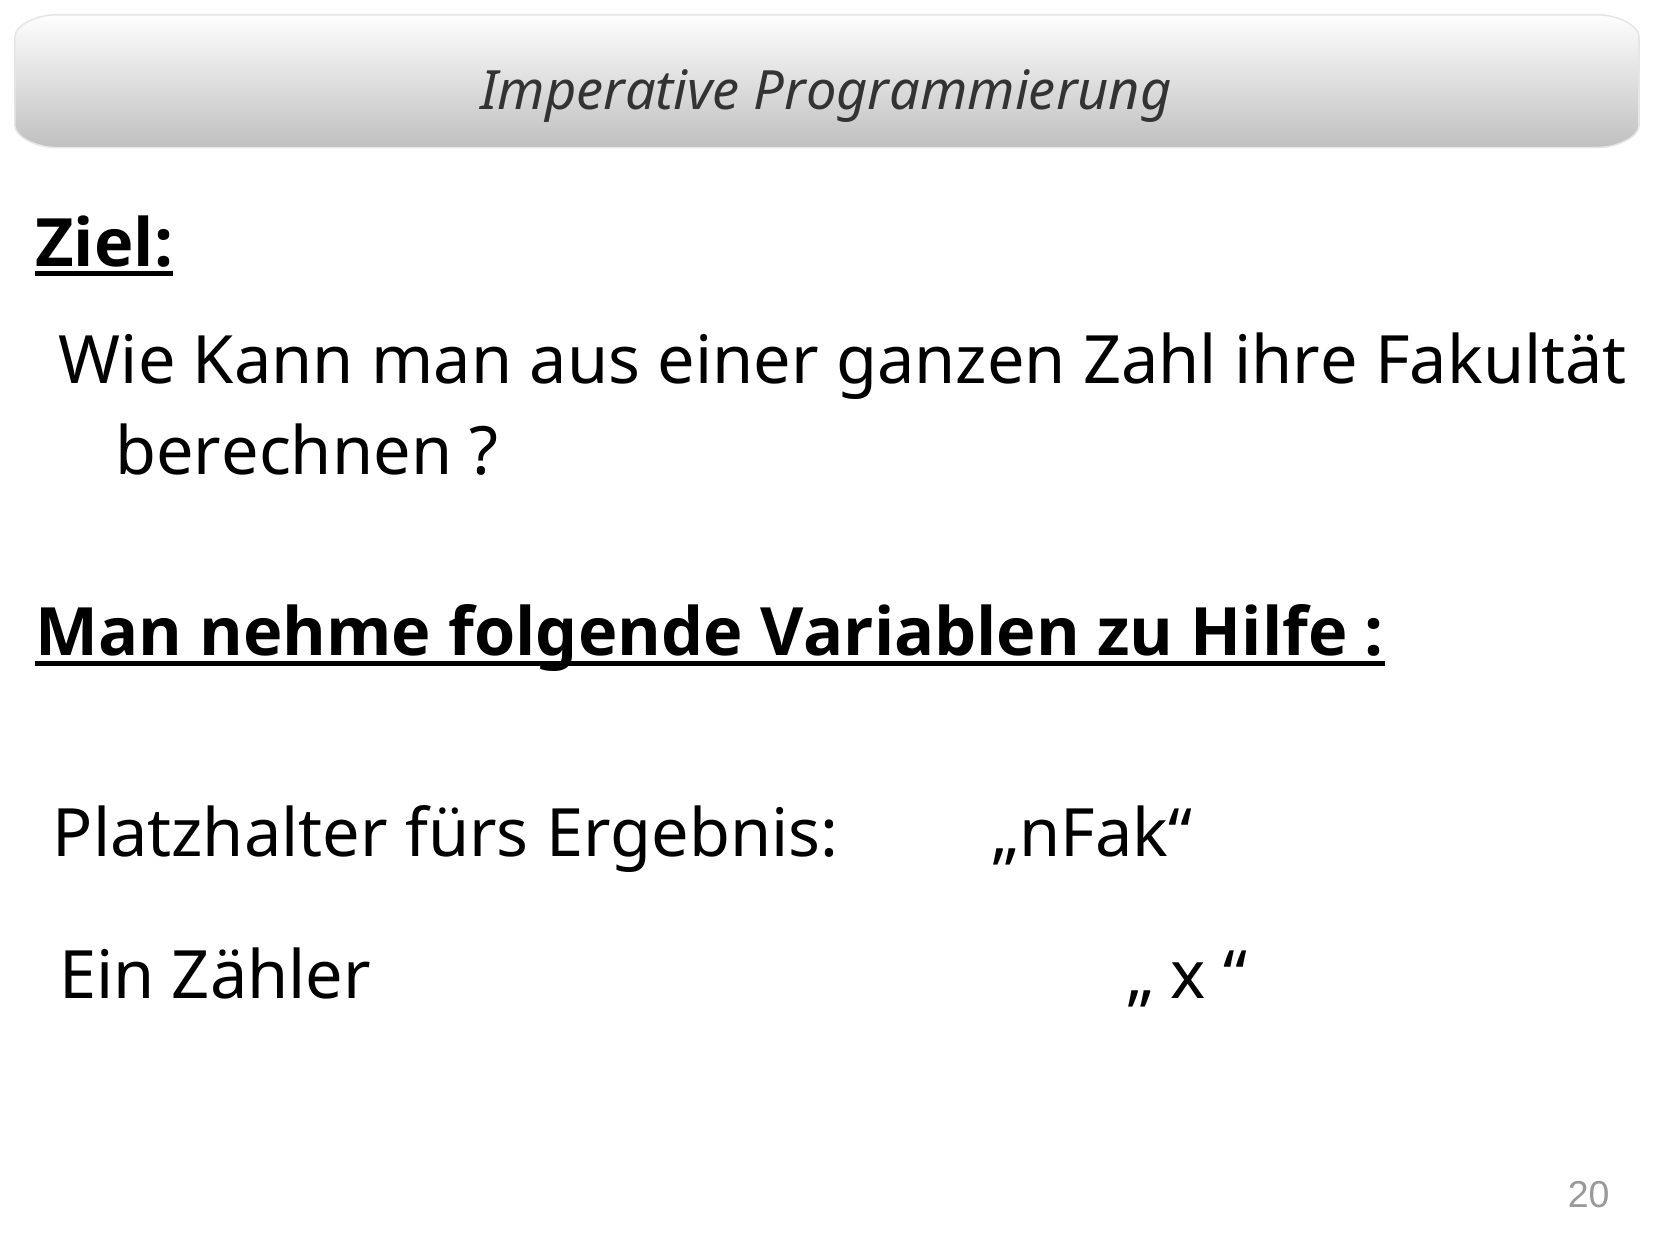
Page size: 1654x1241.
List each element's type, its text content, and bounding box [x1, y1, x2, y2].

title Imperative Programmierung [29, 29, 1624, 148]
text_box Wie Kann man aus einer ganzen Zahl ihre Fakultät berechnen ? [58, 312, 1654, 467]
text_box Ziel: [35, 194, 225, 290]
list Platzhalter fürs Ergebnis: „nFak“ [35, 785, 1583, 880]
text_box Man nehme folgende Variablen zu Hilfe : [35, 584, 1583, 680]
text_box Ein Zähler „ x “ [59, 927, 1548, 1034]
